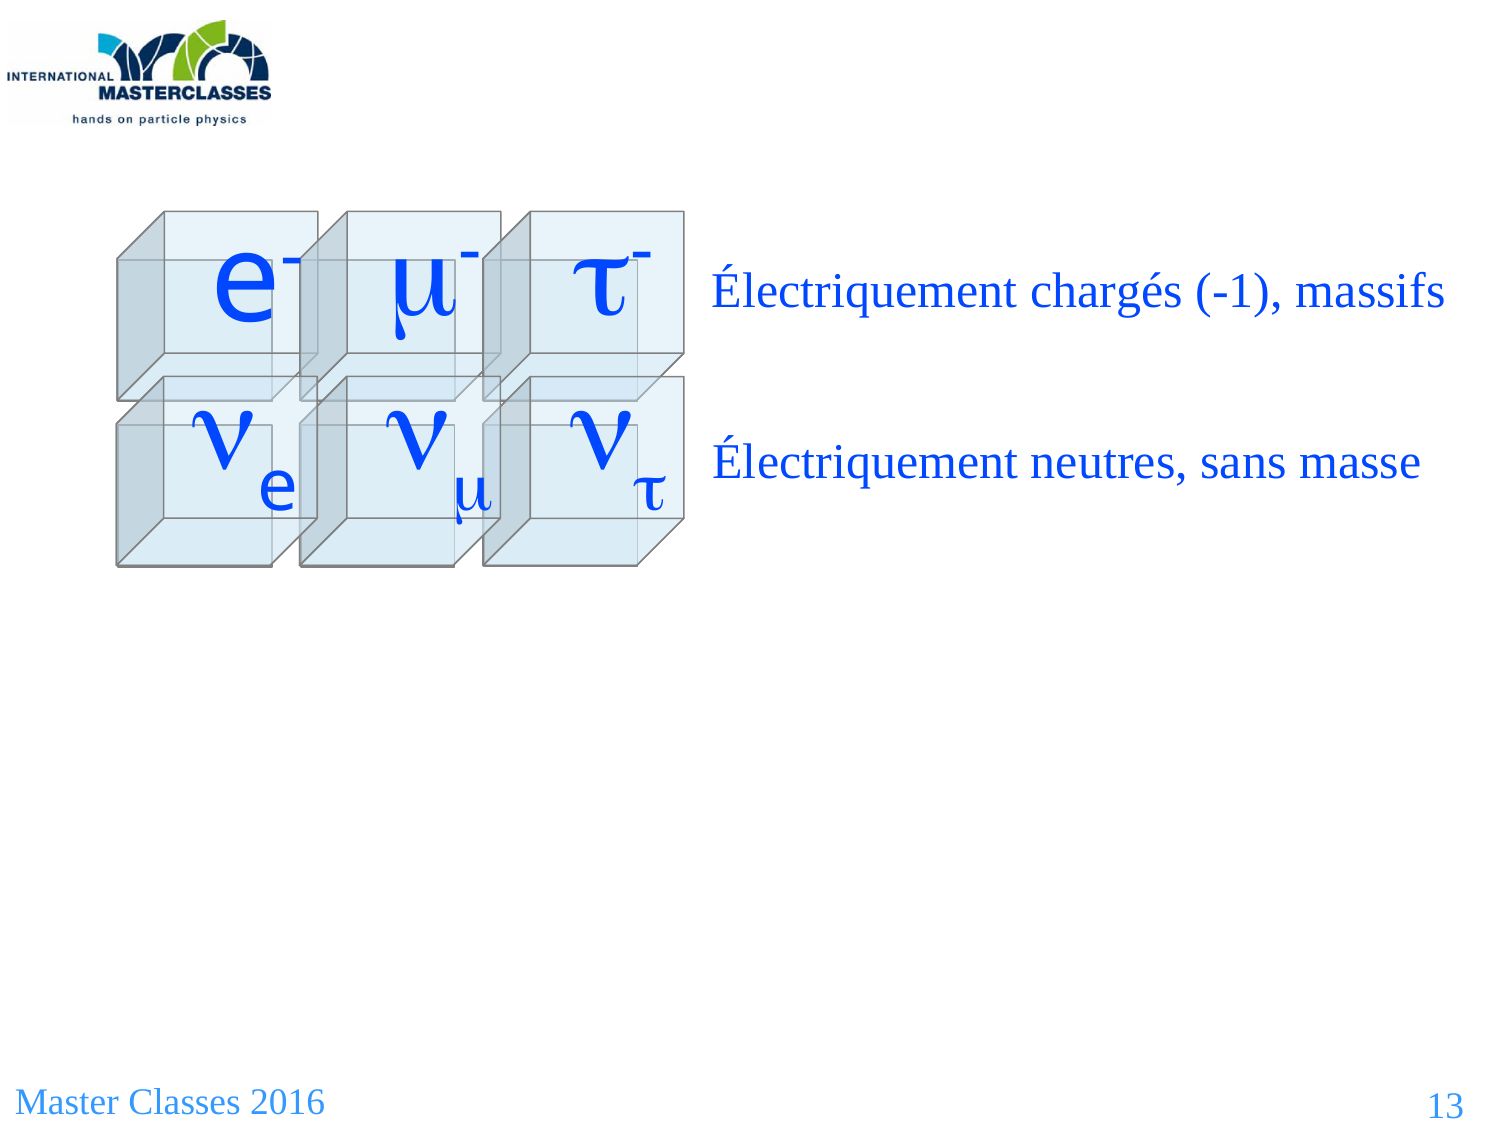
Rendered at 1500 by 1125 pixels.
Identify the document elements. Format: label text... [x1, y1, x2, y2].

text_box νe [177, 336, 313, 533]
picture [2, 10, 280, 130]
text_box τ- [561, 183, 671, 336]
text_box [483, 376, 638, 567]
text_box [500, 211, 561, 375]
text_box [299, 211, 372, 566]
text_box [671, 211, 684, 353]
text_box ντ [555, 336, 682, 533]
text_box Électriquement neutres, sans masse [685, 421, 1465, 556]
text_box Électriquement chargés (-1), massifs [696, 249, 1465, 390]
text_box [116, 211, 195, 566]
text_box e- [195, 189, 320, 354]
text_box νμ [372, 336, 509, 533]
text_box μ- [372, 183, 500, 336]
